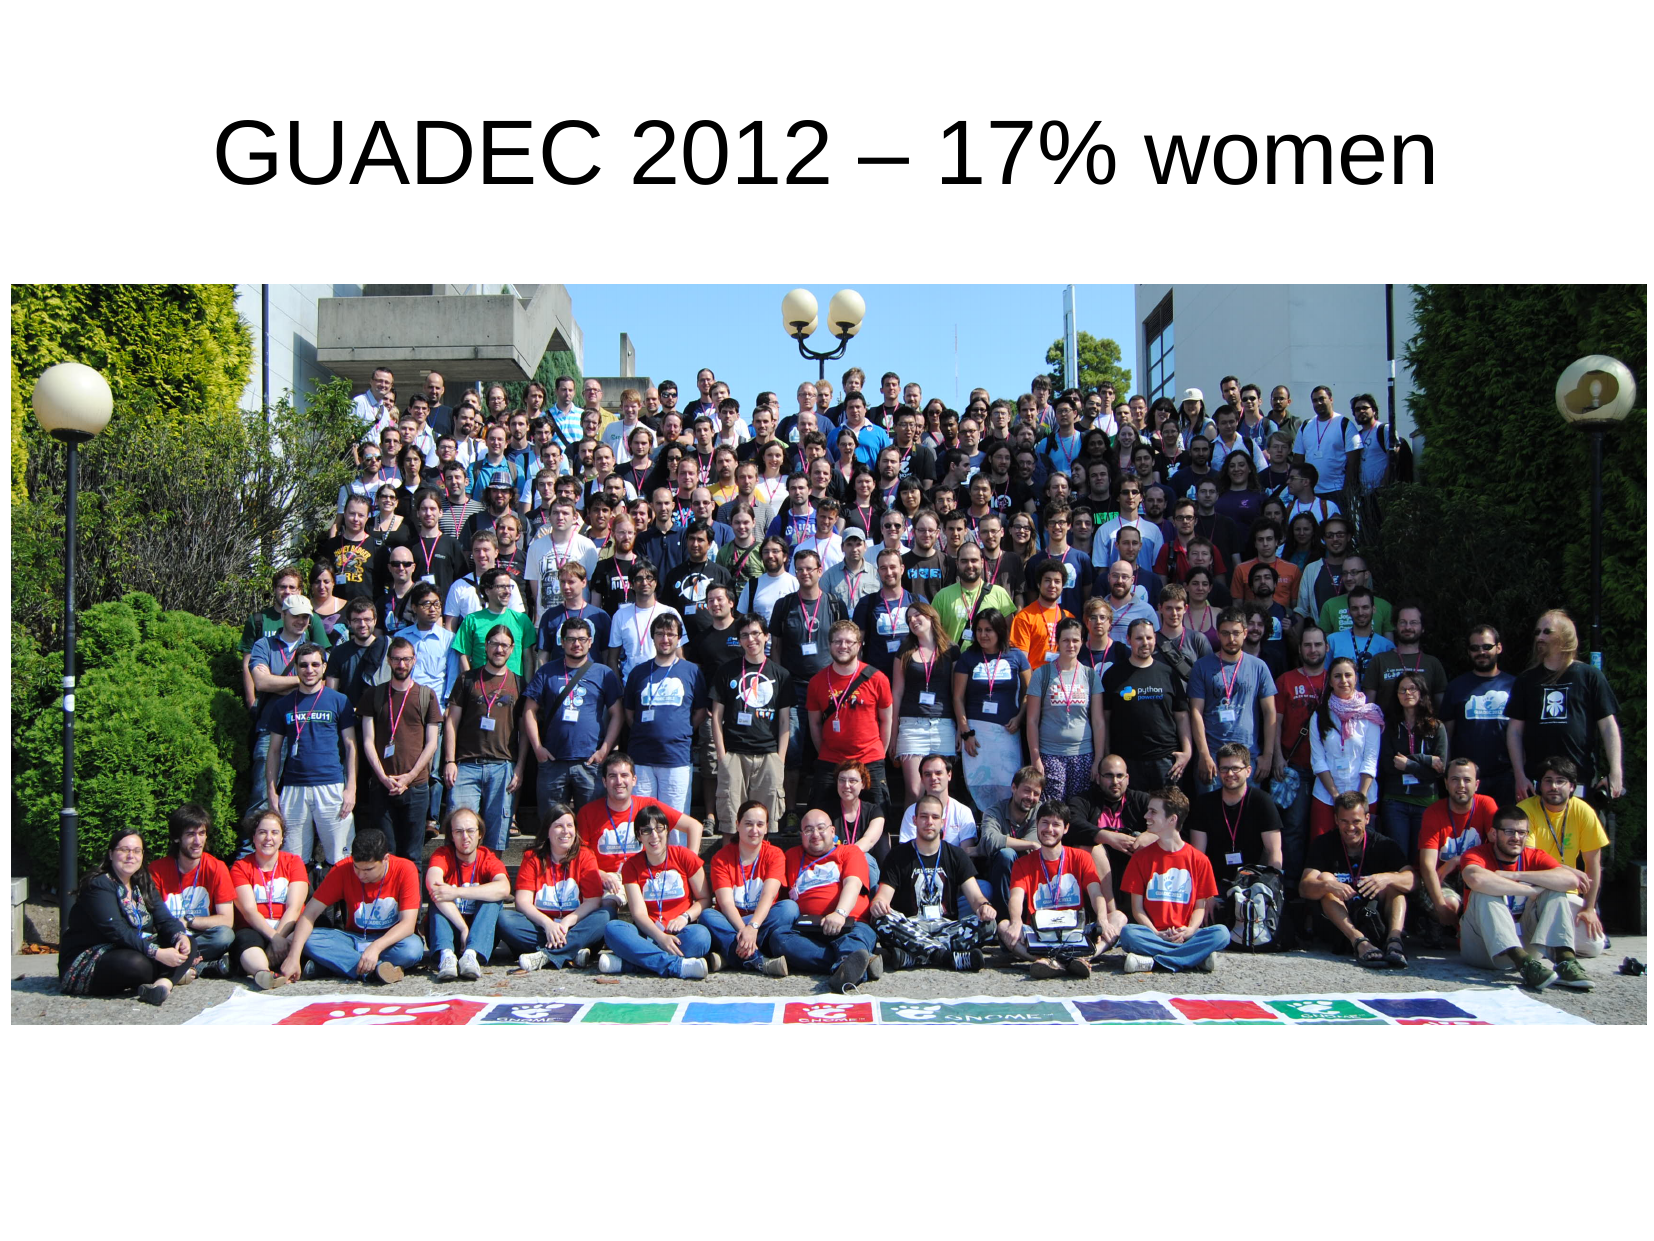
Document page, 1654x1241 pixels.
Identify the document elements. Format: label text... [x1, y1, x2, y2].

title GUADEC 2012 – 17% women [82, 49, 1571, 257]
picture [11, 284, 1647, 1026]
